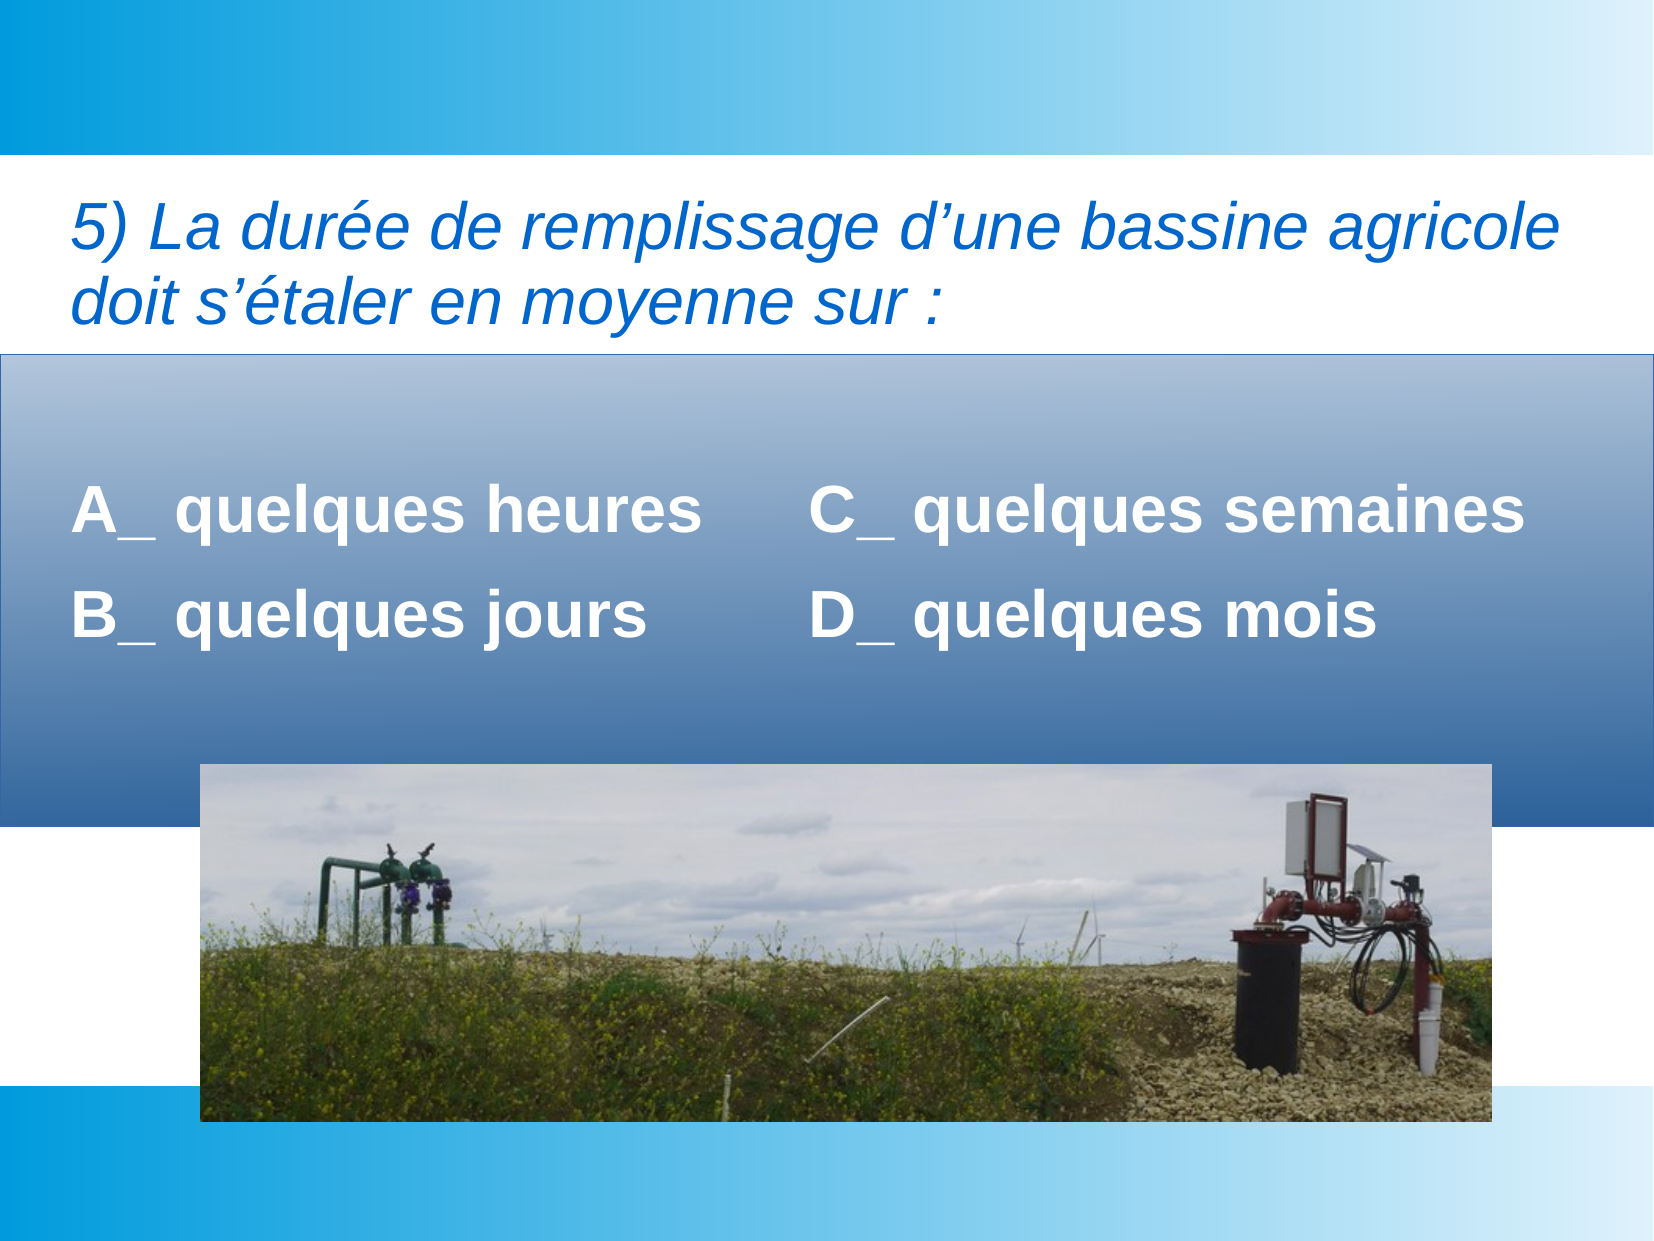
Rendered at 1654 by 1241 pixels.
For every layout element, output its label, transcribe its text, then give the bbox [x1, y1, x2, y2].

list 5) La durée de remplissage d’une bassine agricole doit s’étaler en moyenne sur : A_ quelques heures C_ quelques semaines B_ quelques jours D_ quelques mois [0, 188, 1654, 1010]
picture [200, 764, 1492, 1123]
text_box [118, 460, 1430, 532]
